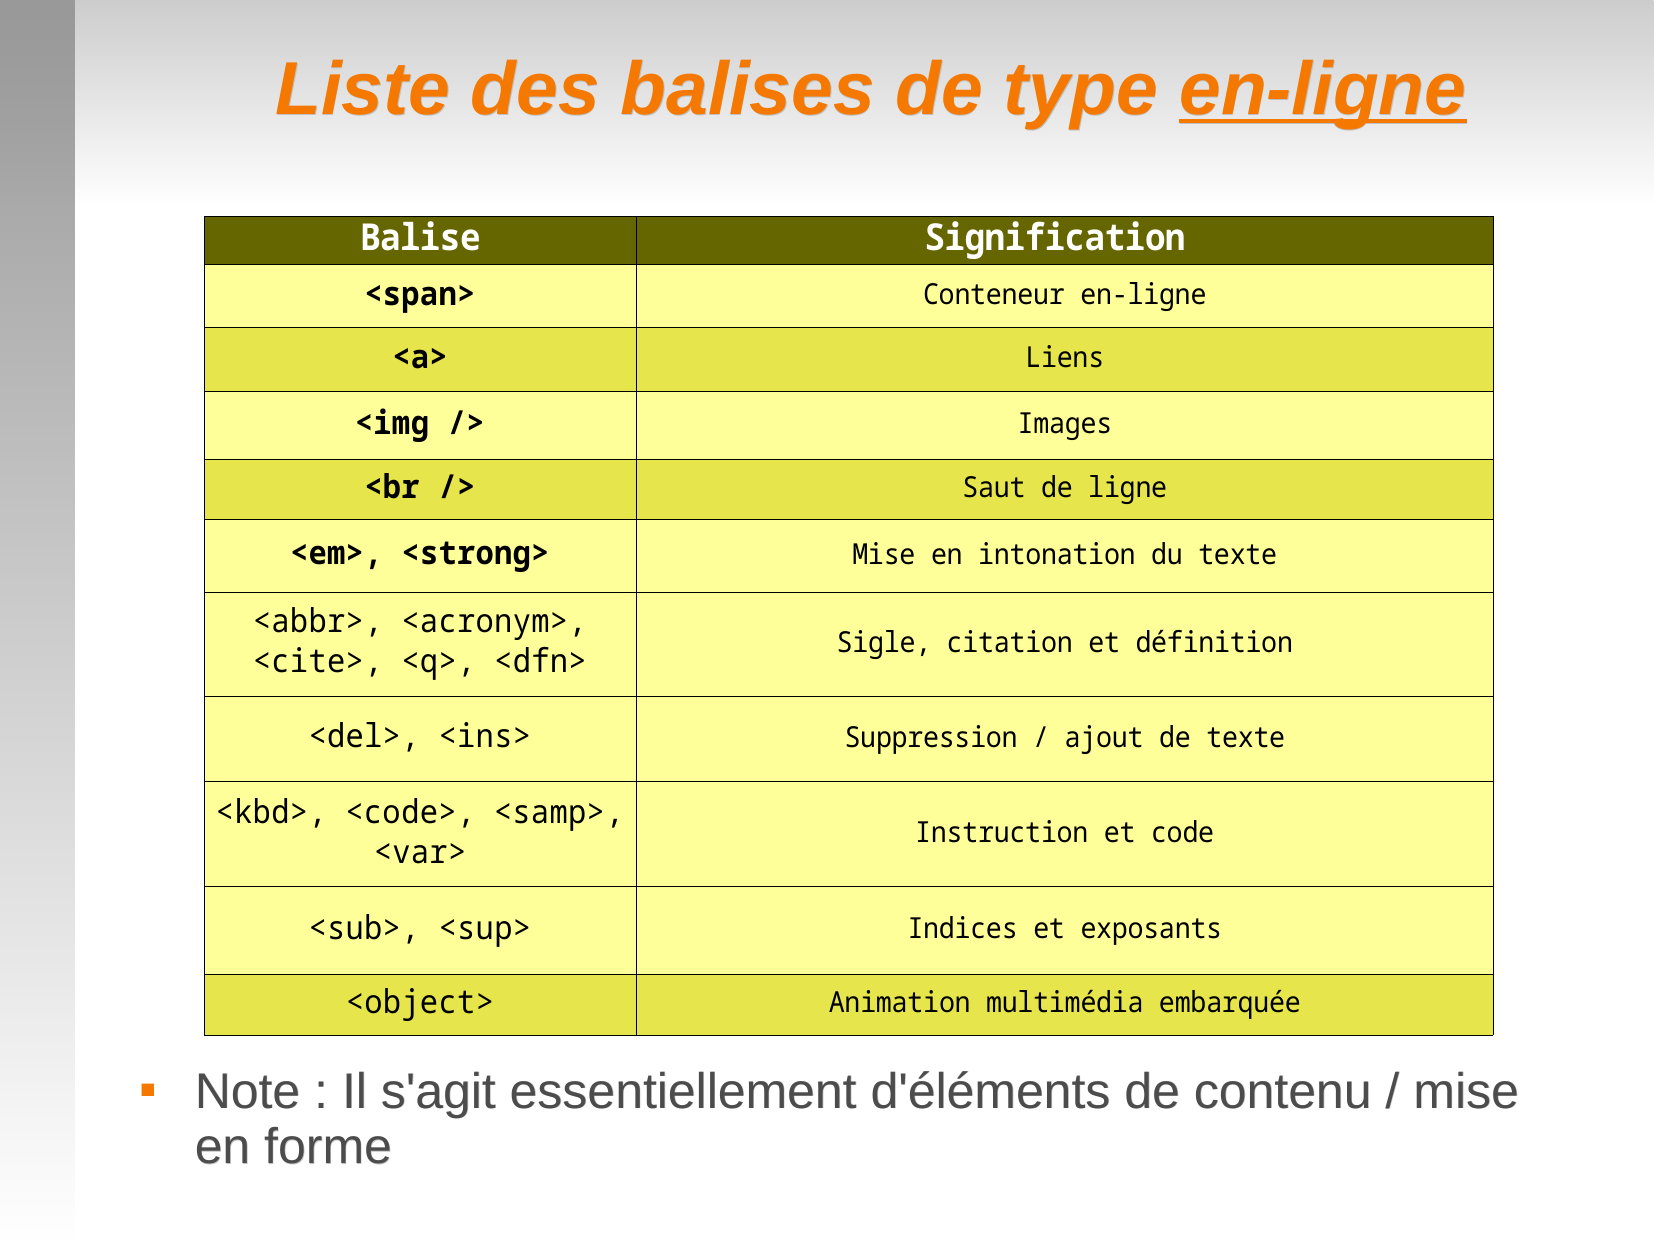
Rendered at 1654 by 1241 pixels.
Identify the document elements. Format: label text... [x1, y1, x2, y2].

title Liste des balises de type en-ligne [88, 0, 1654, 178]
list Note : Il s'agit essentiellement d'éléments de contenu / mise en forme [124, 1062, 1565, 1188]
chart [202, 214, 1496, 1062]
